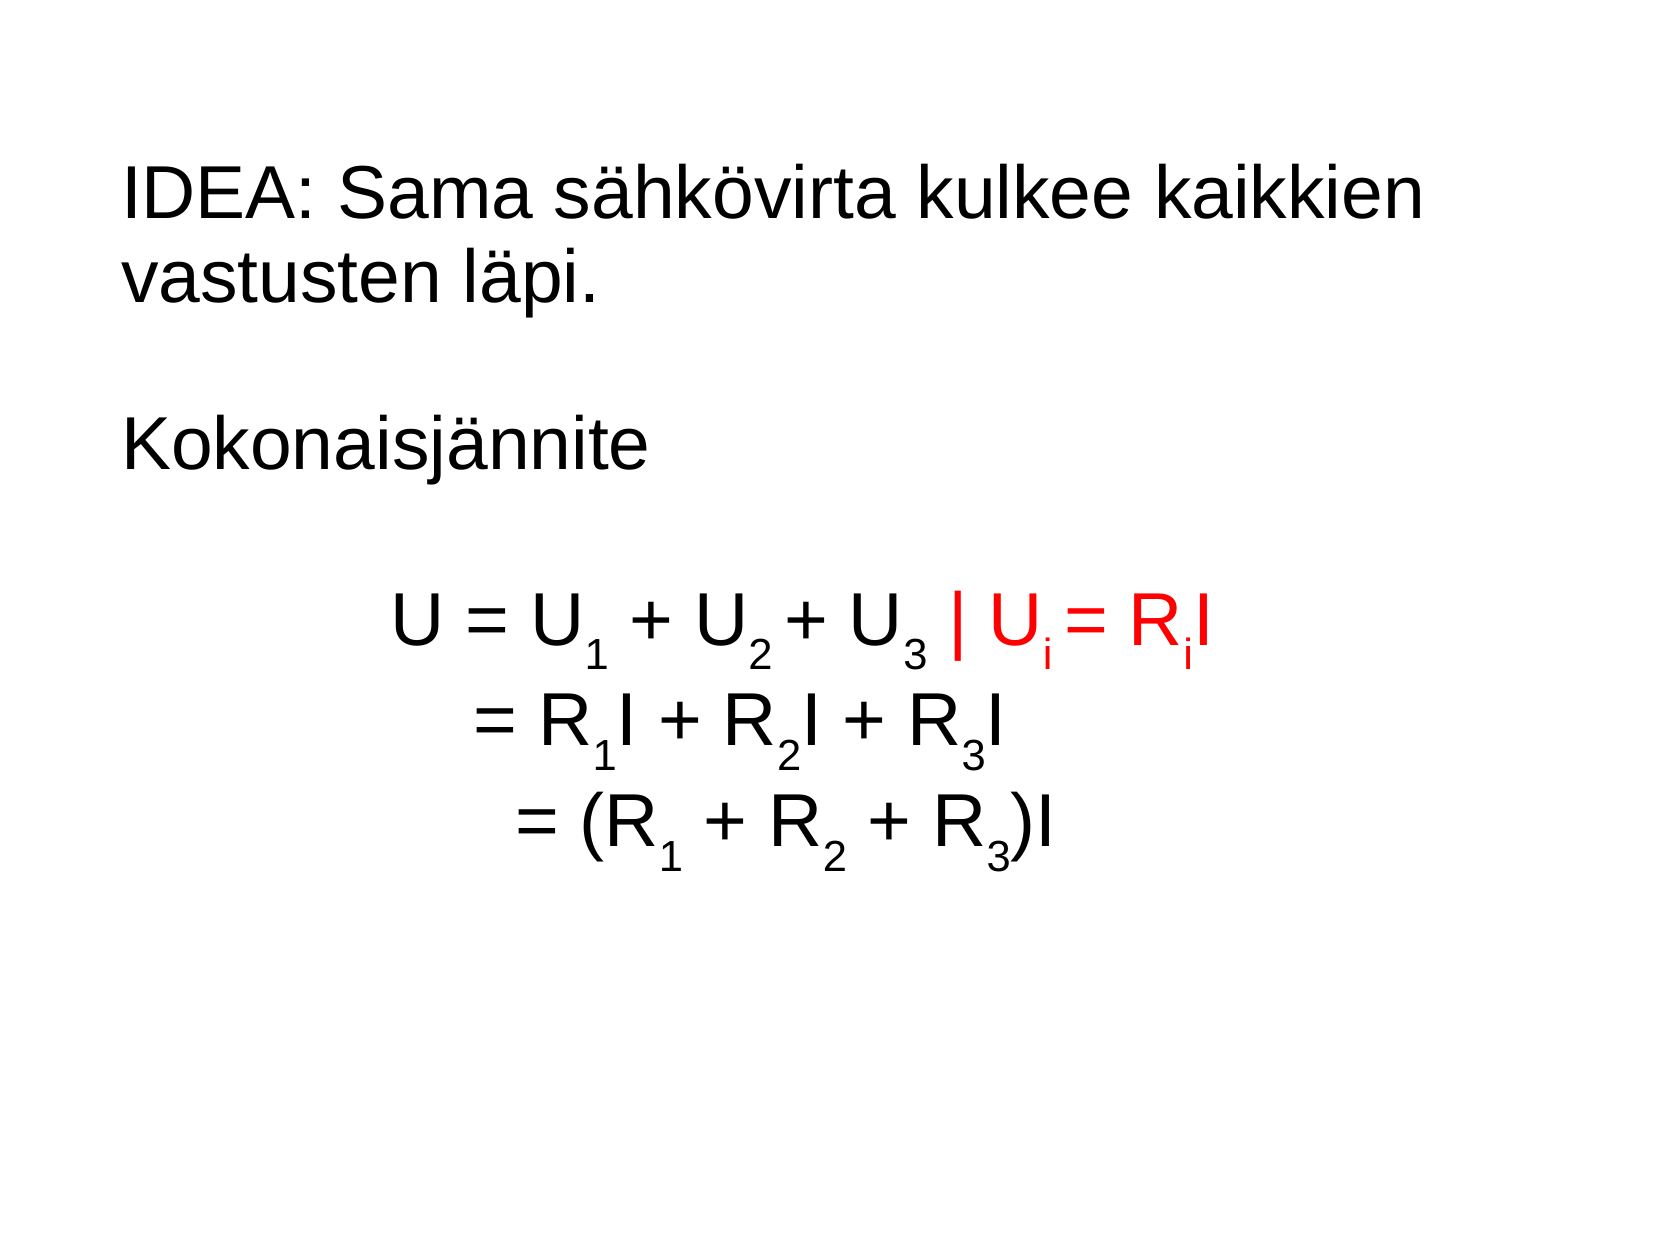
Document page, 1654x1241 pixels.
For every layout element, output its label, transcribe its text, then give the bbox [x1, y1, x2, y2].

text_box IDEA: Sama sähkövirta kulkee kaikkien vastusten läpi. Kokonaisjännite U = U1 + U2 + U3 | Ui = RiI = R1I + R2I + R3I = (R1 + R2 + R3)I [106, 141, 1583, 1165]
